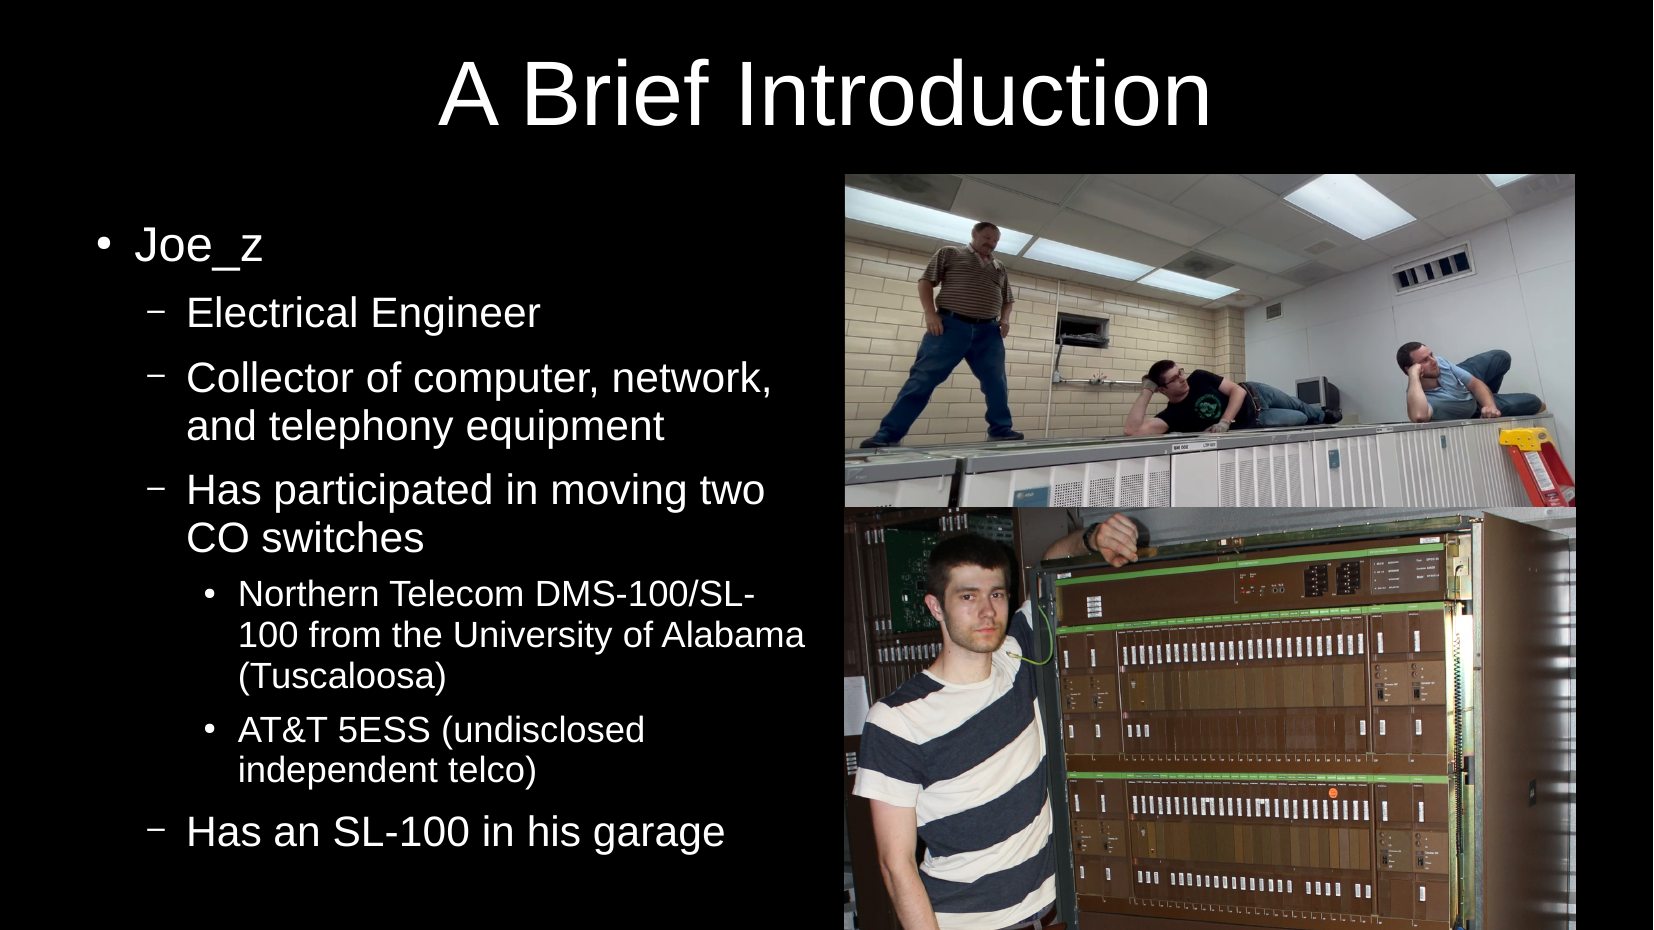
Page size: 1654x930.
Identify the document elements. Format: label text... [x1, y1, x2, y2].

title A Brief Introduction [82, 37, 1571, 151]
picture [844, 174, 1576, 930]
list Joe_z Electrical Engineer Collector of computer, network, and telephony equipment Has participated in moving two CO switches Northern Telecom DMS-100/SL-100 from the University of Alabama (Tuscaloosa) AT&T 5ESS (undisclosed independent telco) Has an SL-100 in his garage [82, 217, 809, 863]
